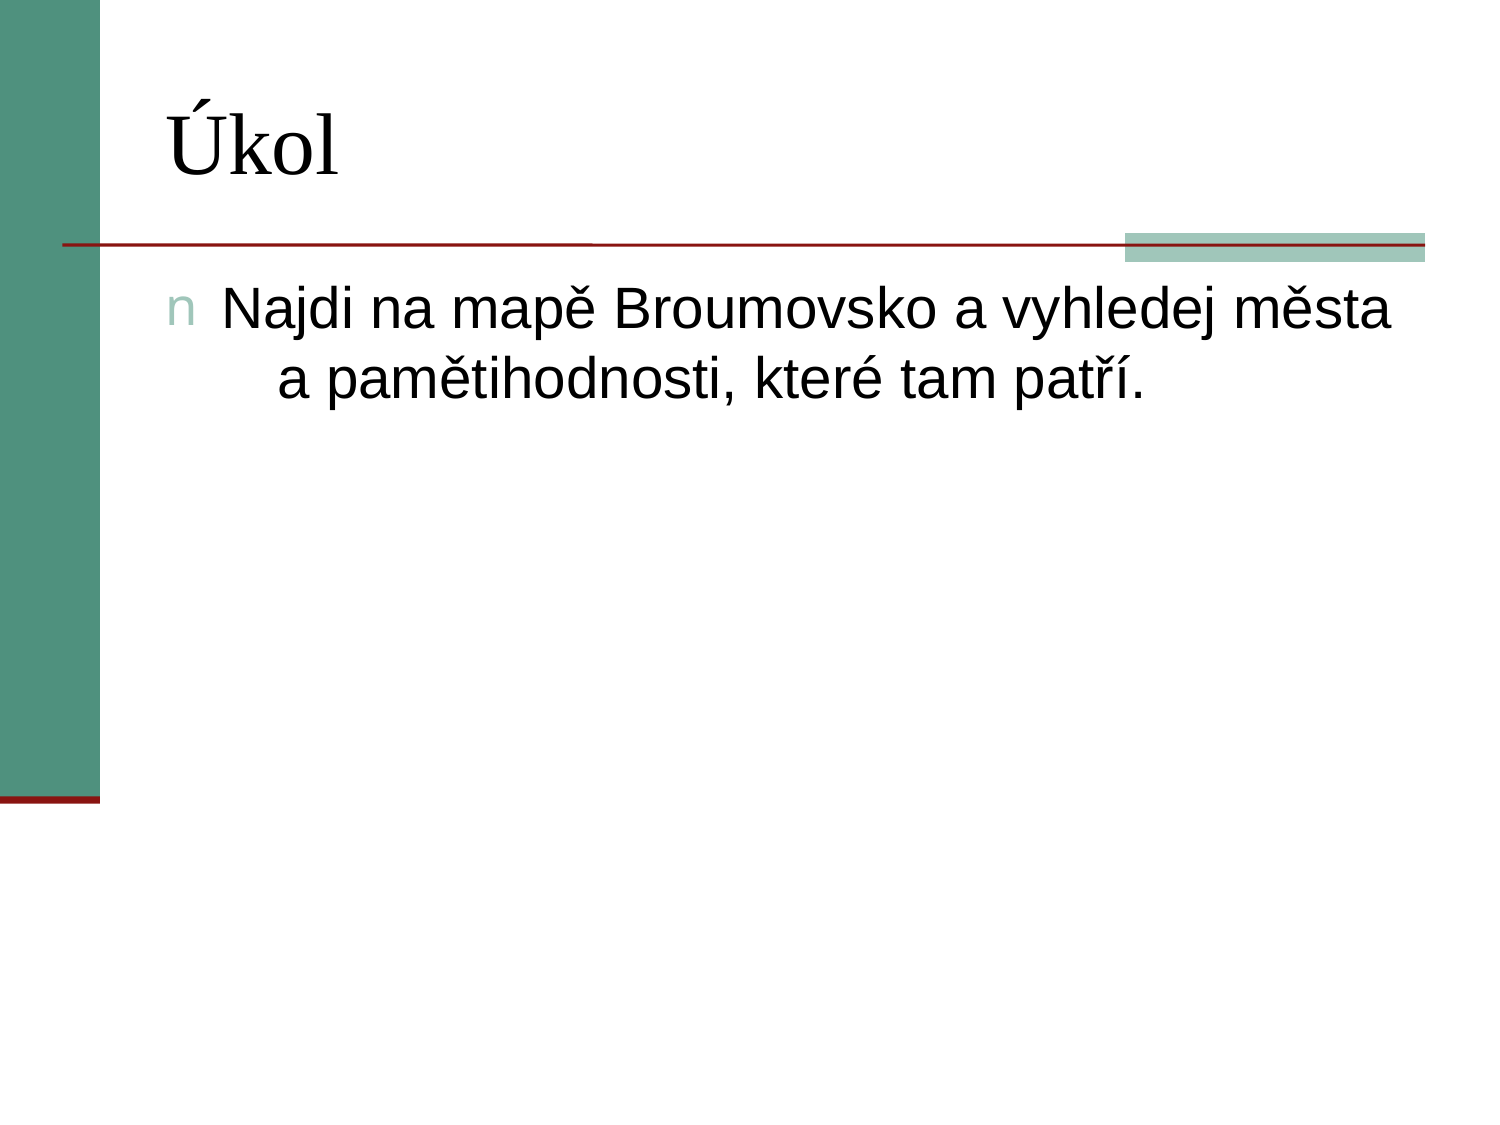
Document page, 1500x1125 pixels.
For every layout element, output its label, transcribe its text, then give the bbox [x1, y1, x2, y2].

title Úkol [150, 45, 1426, 234]
list Najdi na mapě Broumovsko a vyhledej města a pamětihodnosti, které tam patří. [150, 262, 1426, 1006]
